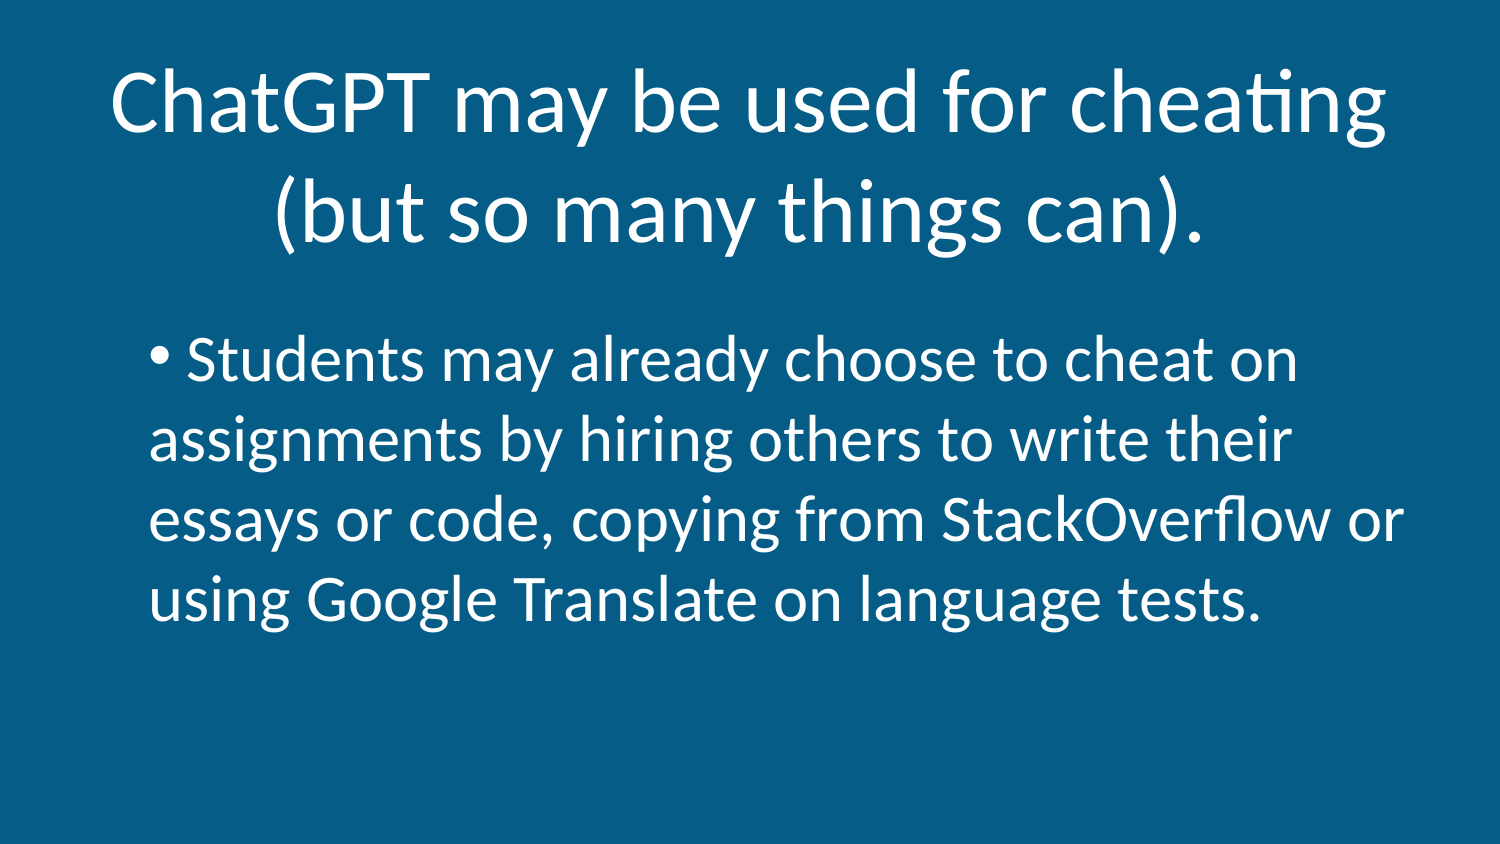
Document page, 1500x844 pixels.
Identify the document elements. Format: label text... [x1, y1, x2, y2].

title ChatGPT may be used for cheating (but so many things can). [75, 33, 1426, 293]
list Students may already choose to cheat on assignments by hiring others to write their essays or code, copying from StackOverflow or using Google Translate on language tests. [75, 307, 1465, 816]
